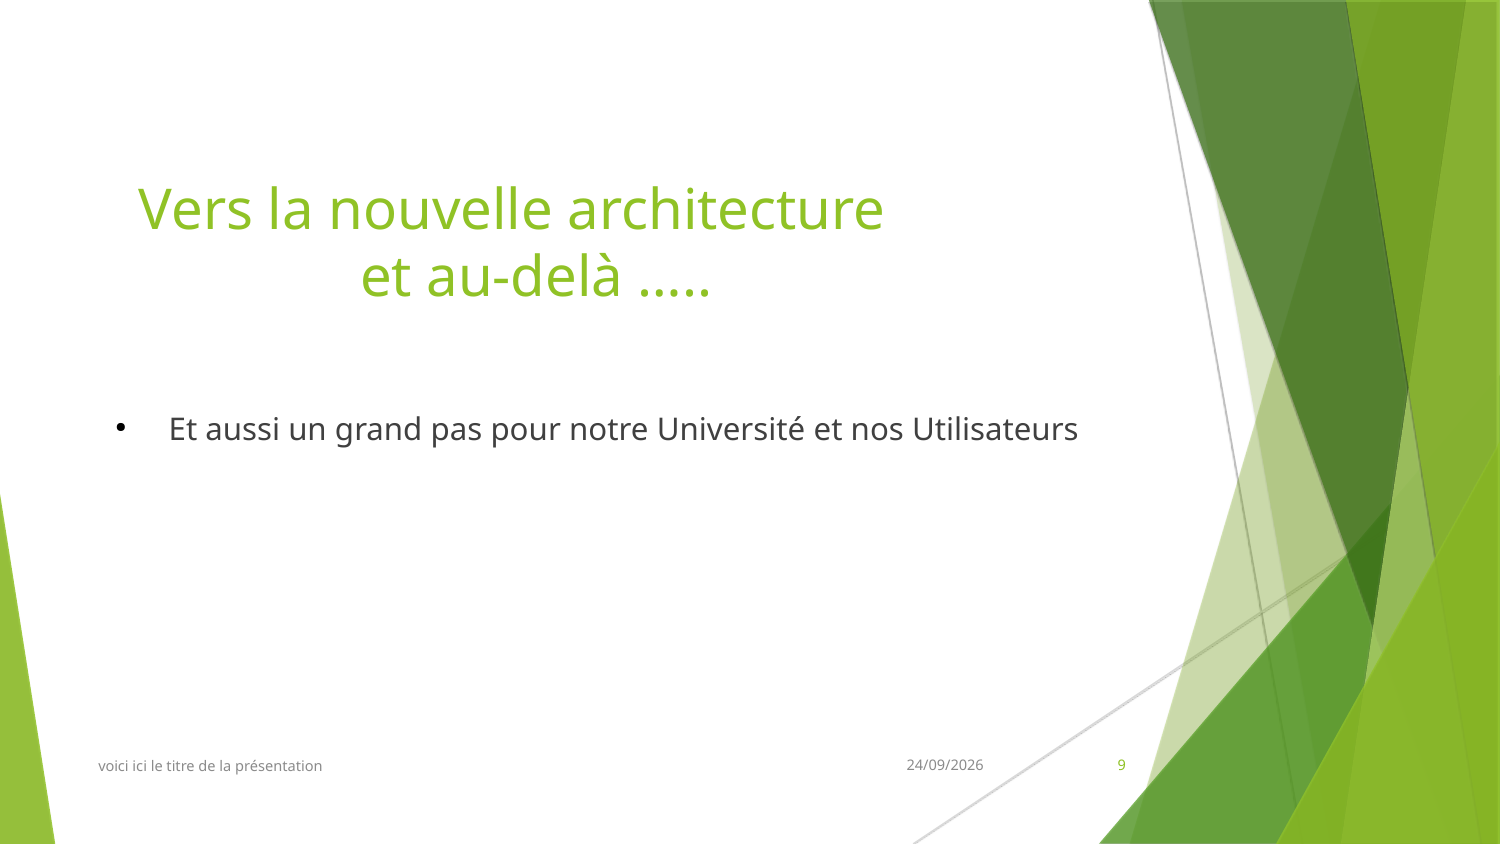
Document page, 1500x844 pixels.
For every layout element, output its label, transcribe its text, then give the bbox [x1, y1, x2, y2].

slide_number 07/07/2022 [886, 743, 999, 789]
list Et aussi un grand pas pour notre Université et nos Utilisateurs [82, 401, 1141, 532]
title Vers la nouvelle architecture et au-delà ….. [123, 165, 1182, 328]
footer voici ici le titre de la présentation [83, 743, 859, 789]
slide_number 9 [1056, 743, 1141, 789]
